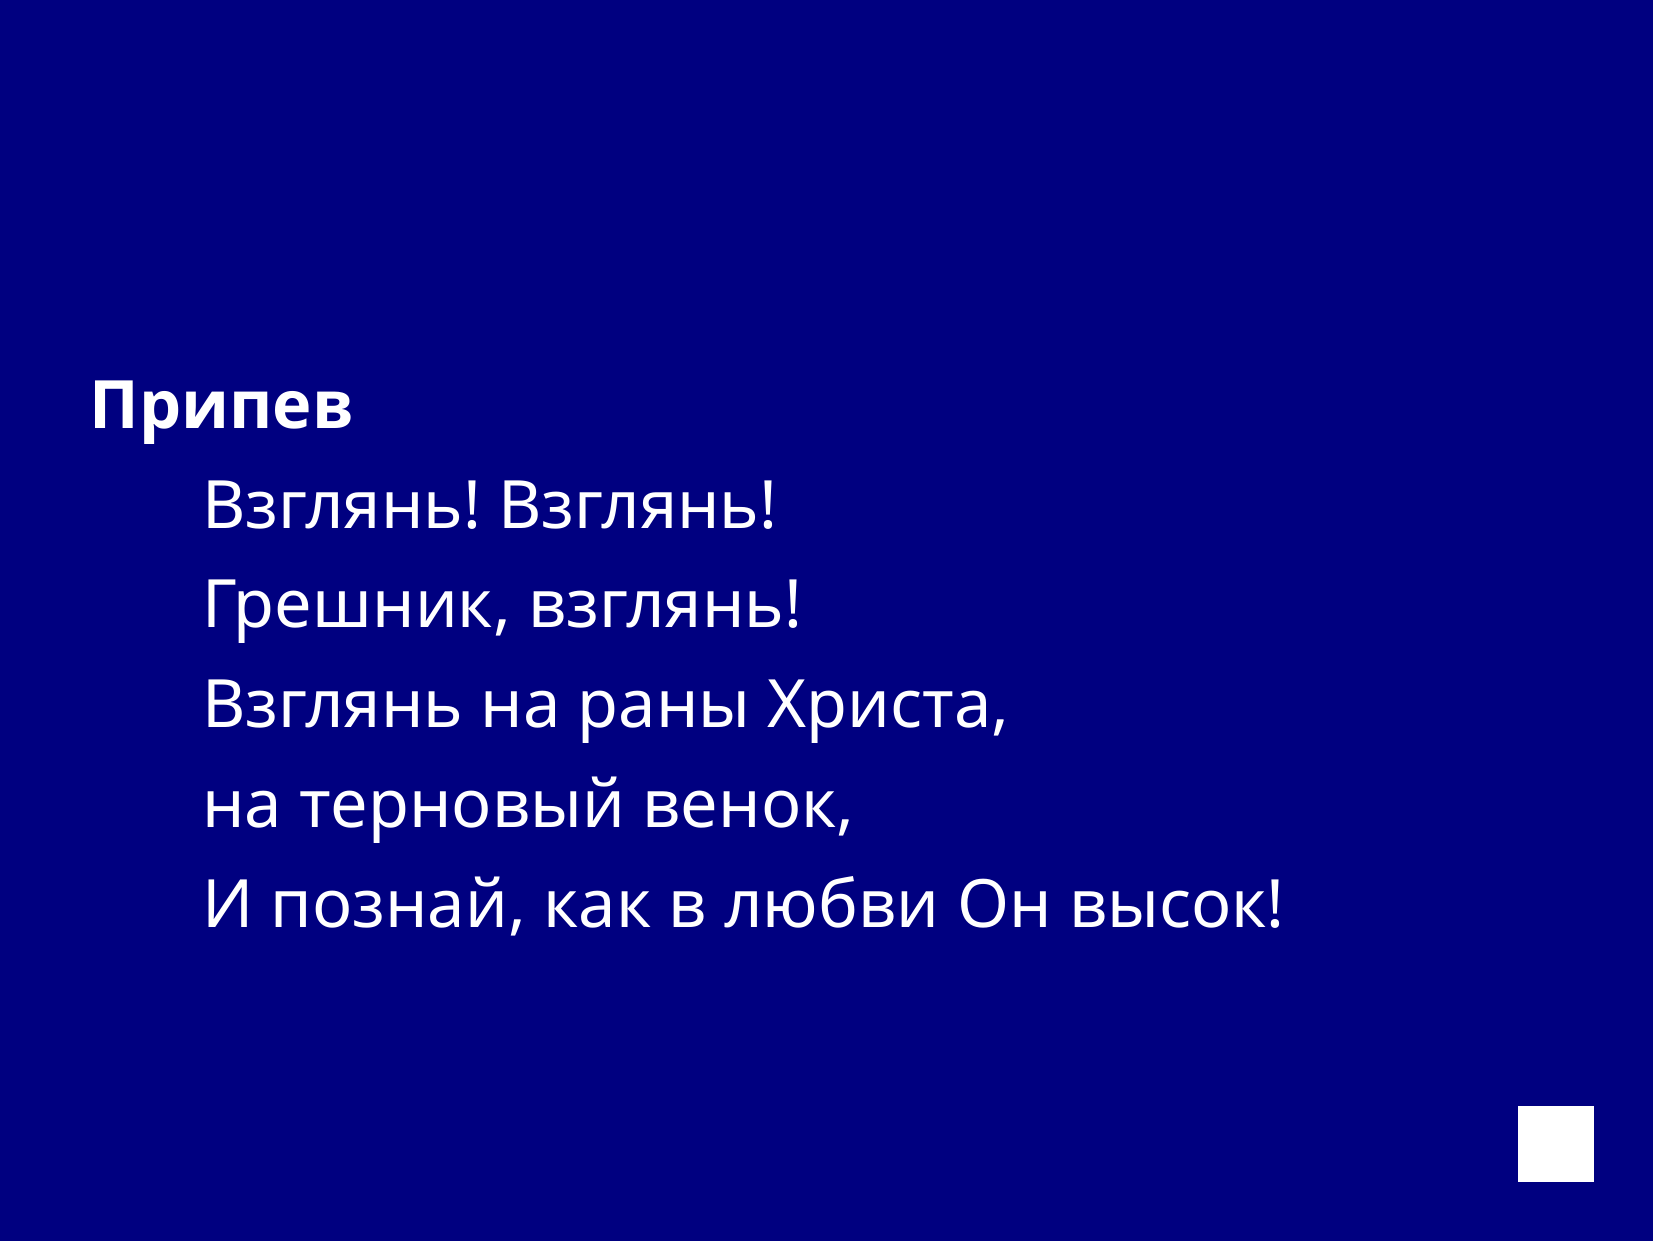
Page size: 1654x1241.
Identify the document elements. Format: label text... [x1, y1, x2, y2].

text_box [1518, 1106, 1594, 1182]
text_box Припев Взглянь! Взглянь! Грешник, взглянь! Взглянь на раны Христа, на терновый венок, И познай, как в любви Он высок! [75, 150, 1576, 1163]
